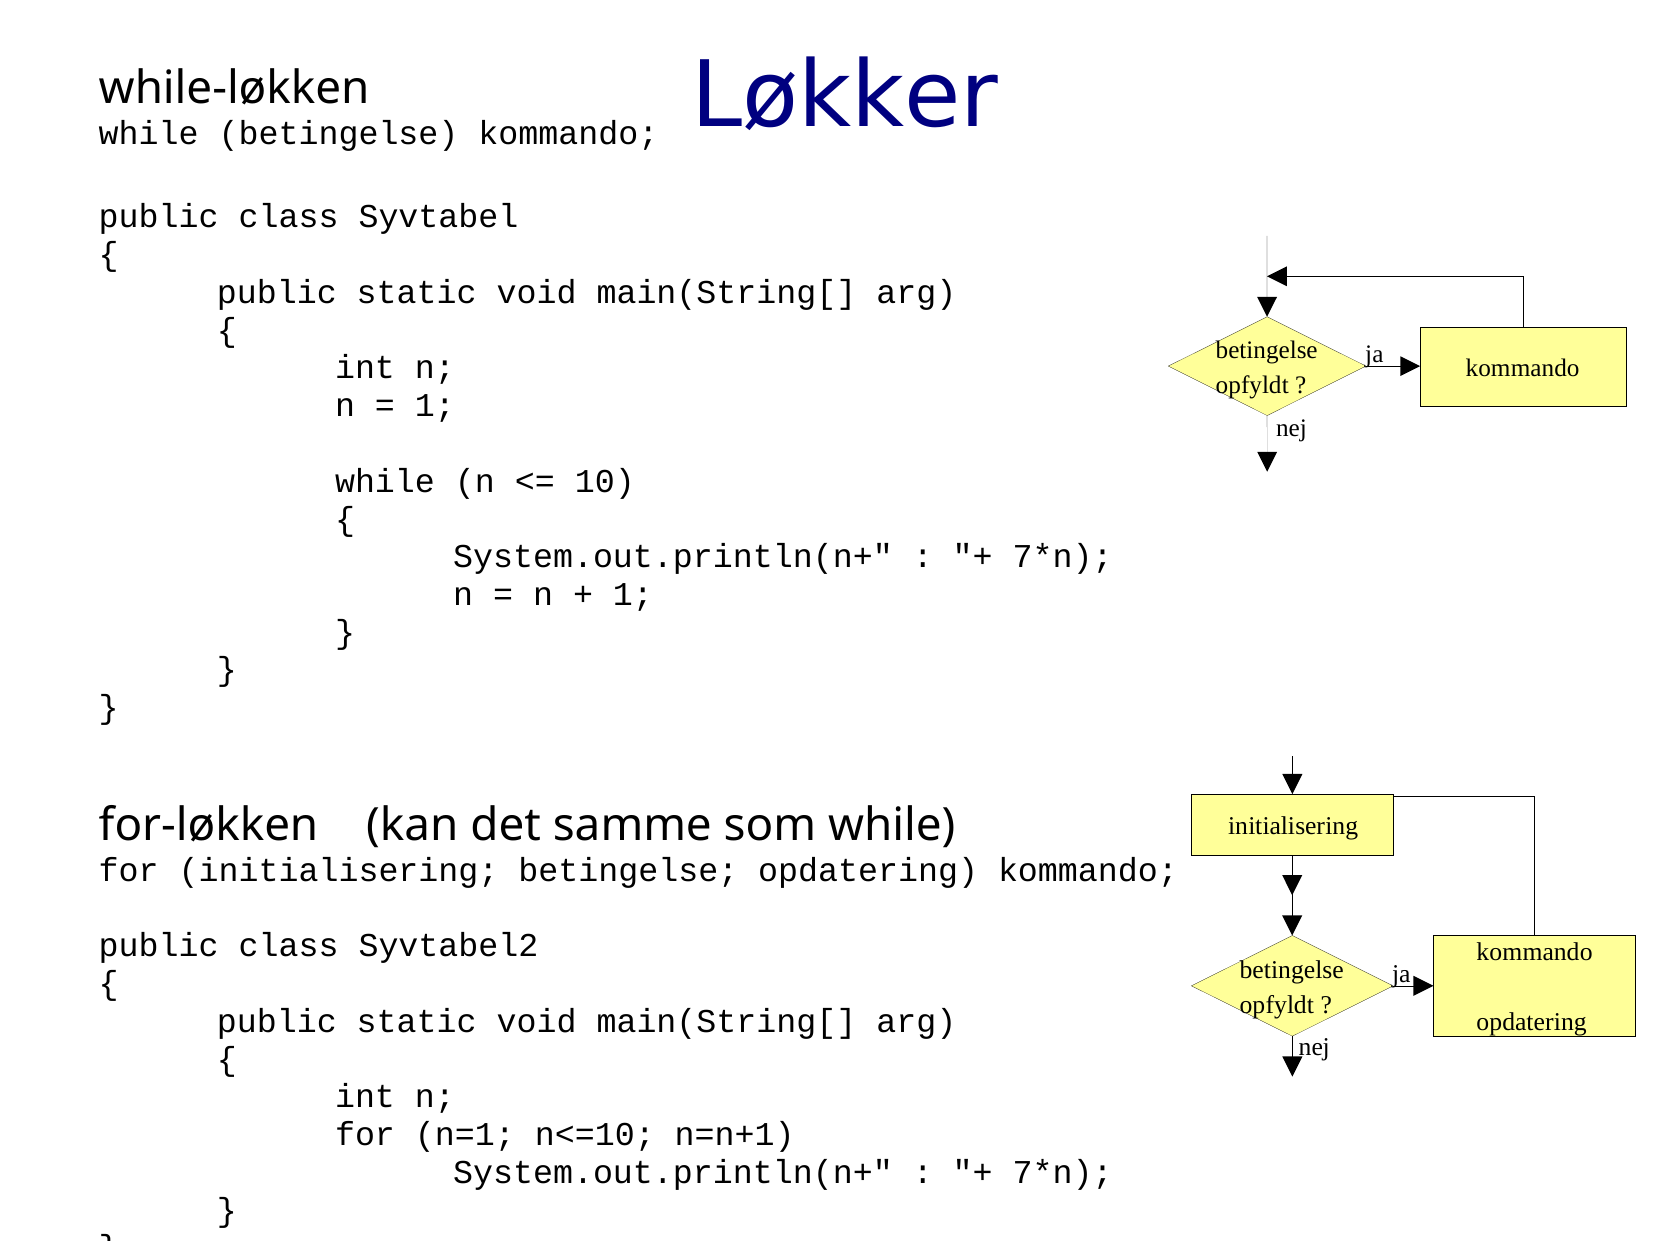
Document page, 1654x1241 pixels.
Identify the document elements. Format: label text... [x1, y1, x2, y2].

text_box while-løkken while (betingelse) kommando; public class Syvtabel { public static void main(String[] arg) { int n; n = 1; while (n <= 10) { System.out.println(n+" : "+ 7*n); n = n + 1; } } } for-løkken (kan det samme som while) for (initialisering; betingelse; opdatering) kommando; public class Syvtabel2 { public static void main(String[] arg) { int n; for (n=1; n<=10; n=n+1) System.out.println(n+" : "+ 7*n); } } [98, 54, 1229, 1232]
title Løkker [156, 0, 1534, 198]
chart [1180, 756, 1647, 1078]
chart [1164, 221, 1643, 473]
